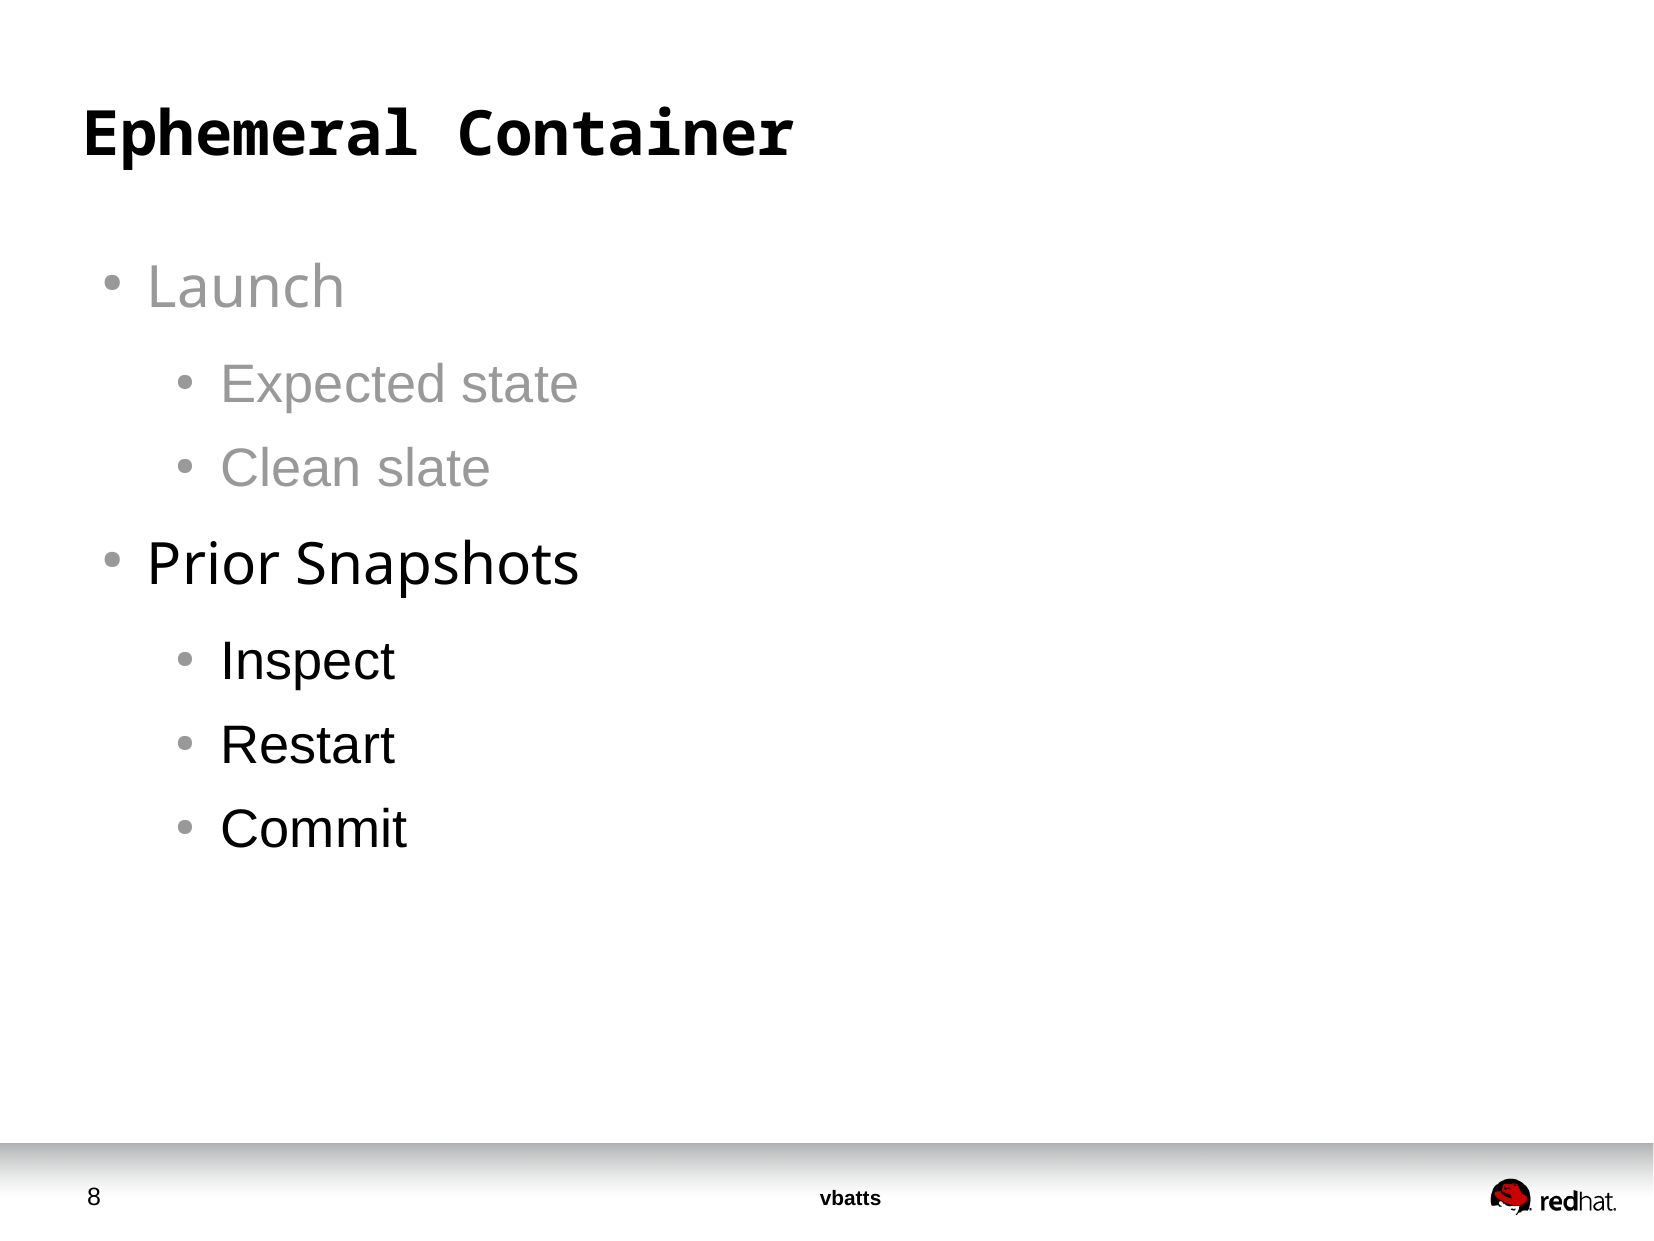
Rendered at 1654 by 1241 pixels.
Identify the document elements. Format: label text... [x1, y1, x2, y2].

picture [0, 1143, 1654, 1241]
list Launch Expected state Clean slate Prior Snapshots Inspect Restart Commit [86, 244, 1576, 1039]
title Ephemeral Container [82, 37, 1571, 226]
